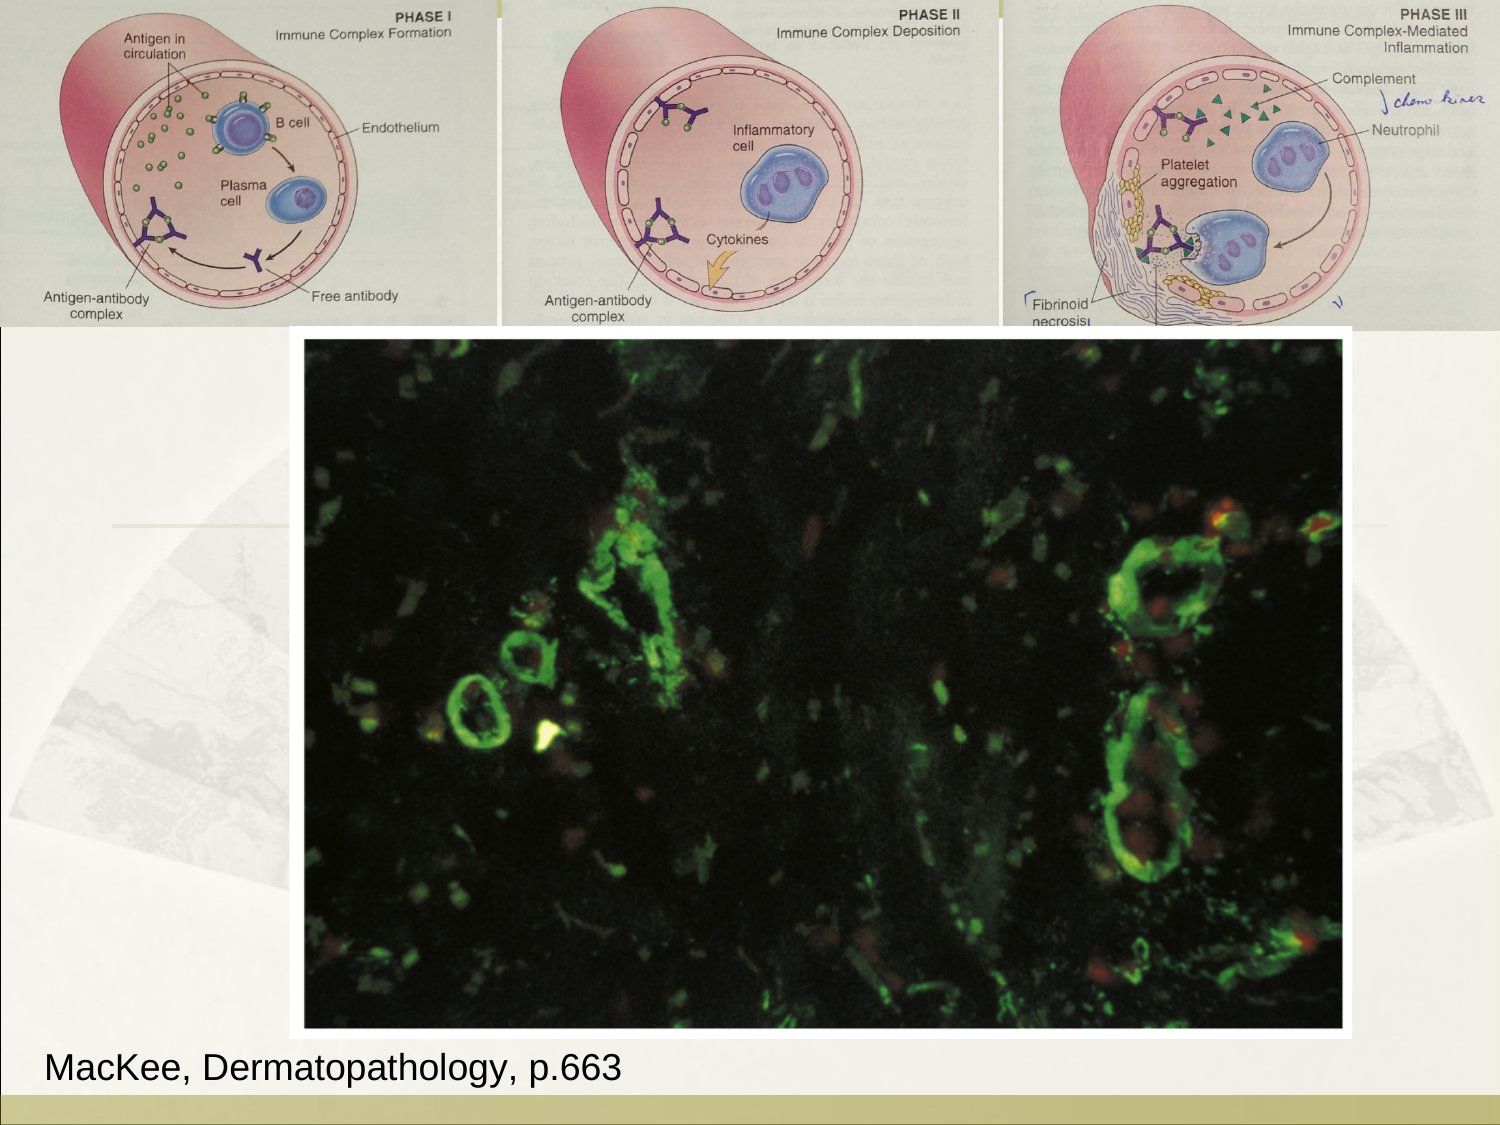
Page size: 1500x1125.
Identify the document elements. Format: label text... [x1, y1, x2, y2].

picture [0, 0, 1500, 1095]
text_box MacKee, Dermatopathology, p.663 [29, 1034, 1447, 1096]
